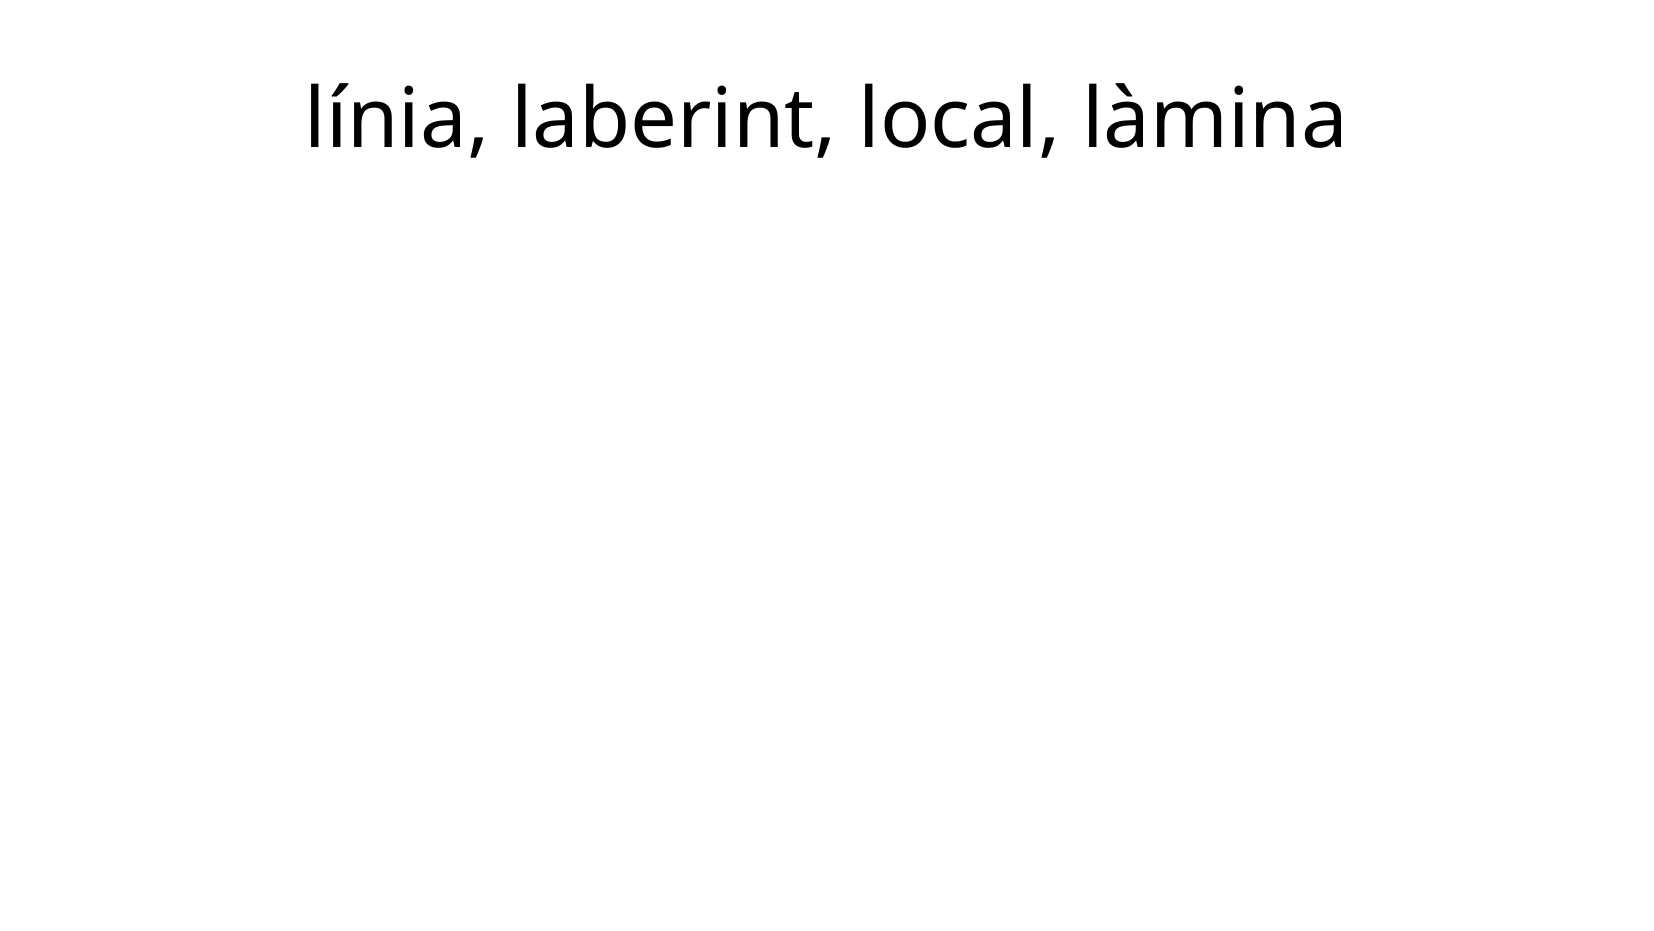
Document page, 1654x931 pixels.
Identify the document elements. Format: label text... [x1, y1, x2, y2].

title línia, laberint, local, làmina [82, 37, 1571, 193]
